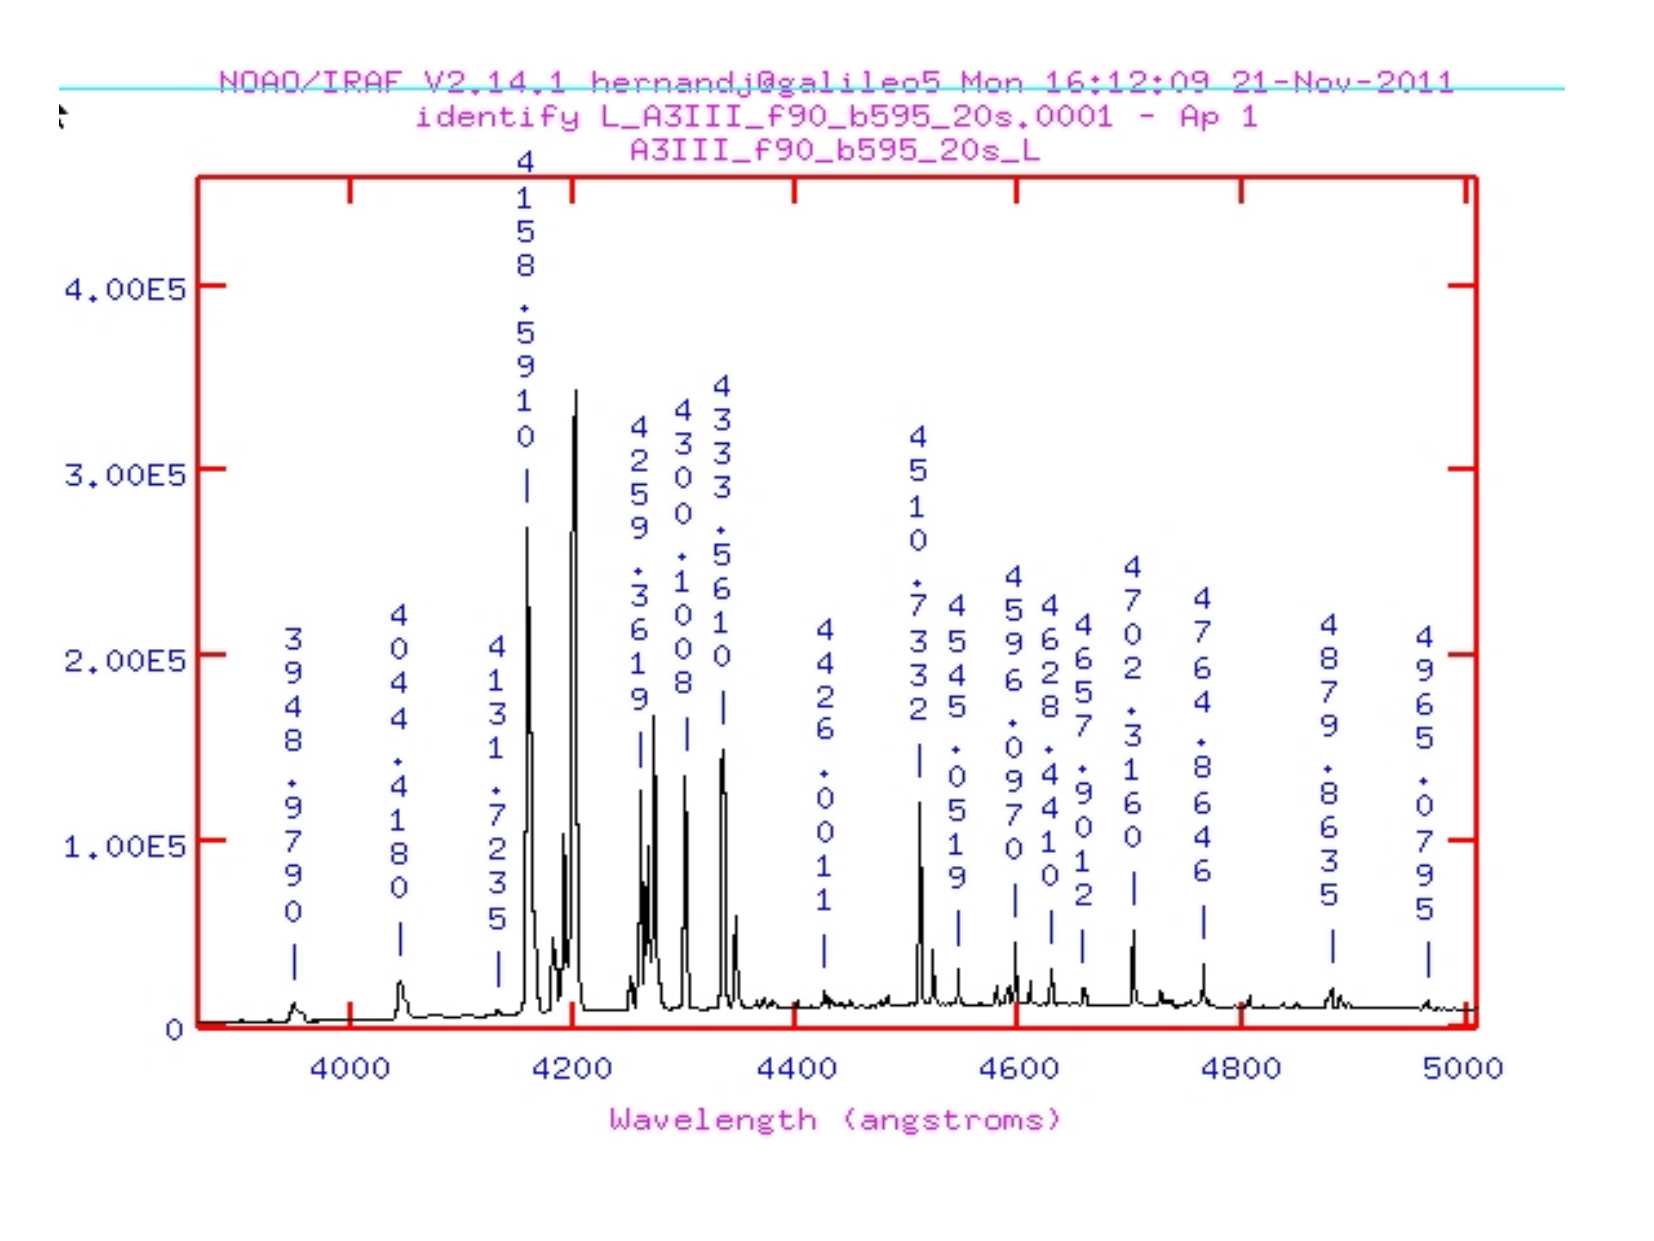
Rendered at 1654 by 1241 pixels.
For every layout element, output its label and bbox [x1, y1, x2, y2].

picture [59, 62, 1565, 1152]
